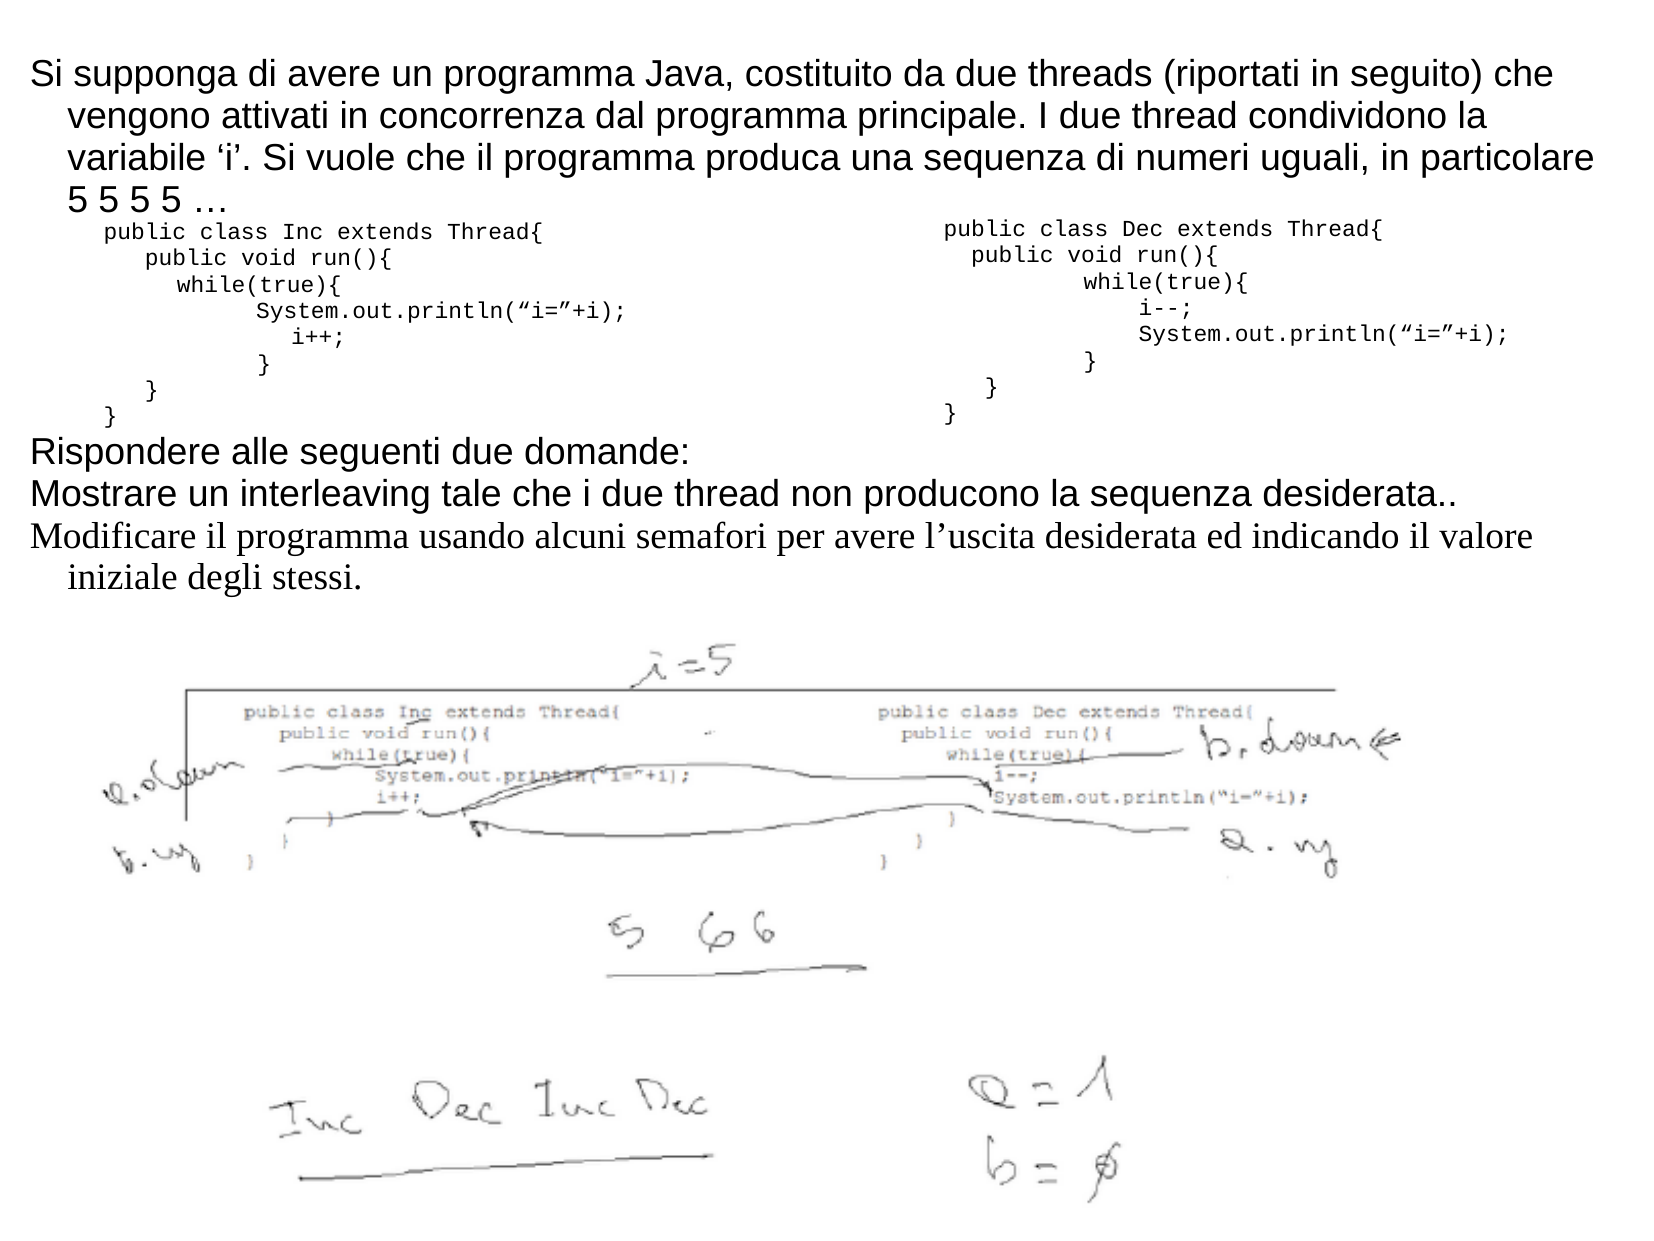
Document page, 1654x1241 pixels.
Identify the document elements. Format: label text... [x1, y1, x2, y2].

picture [59, 611, 1620, 1241]
text_box public class Dec extends Thread{ public void run(){ while(true){ i--; System.out.println(“i=”+i); } } } [855, 210, 1591, 436]
text_box Si supponga di avere un programma Java, costituito da due threads (riportati in seguito) che vengono attivati in concorrenza dal programma principale. I due thread condividono la variabile ‘i’. Si vuole che il programma produca una sequenza di numeri uguali, in particolare 5 5 5 5 … public class Inc extends Thread{ public void run(){ while(true){ System.out.println(“i=”+i); i++; } } } Rispondere alle seguenti due domande: Mostrare un interleaving tale che i due thread non producono la sequenza desiderata.. Modificare il programma usando alcuni semafori per avere l’uscita desiderata ed indicando il valore iniziale degli stessi. [15, 45, 1621, 606]
